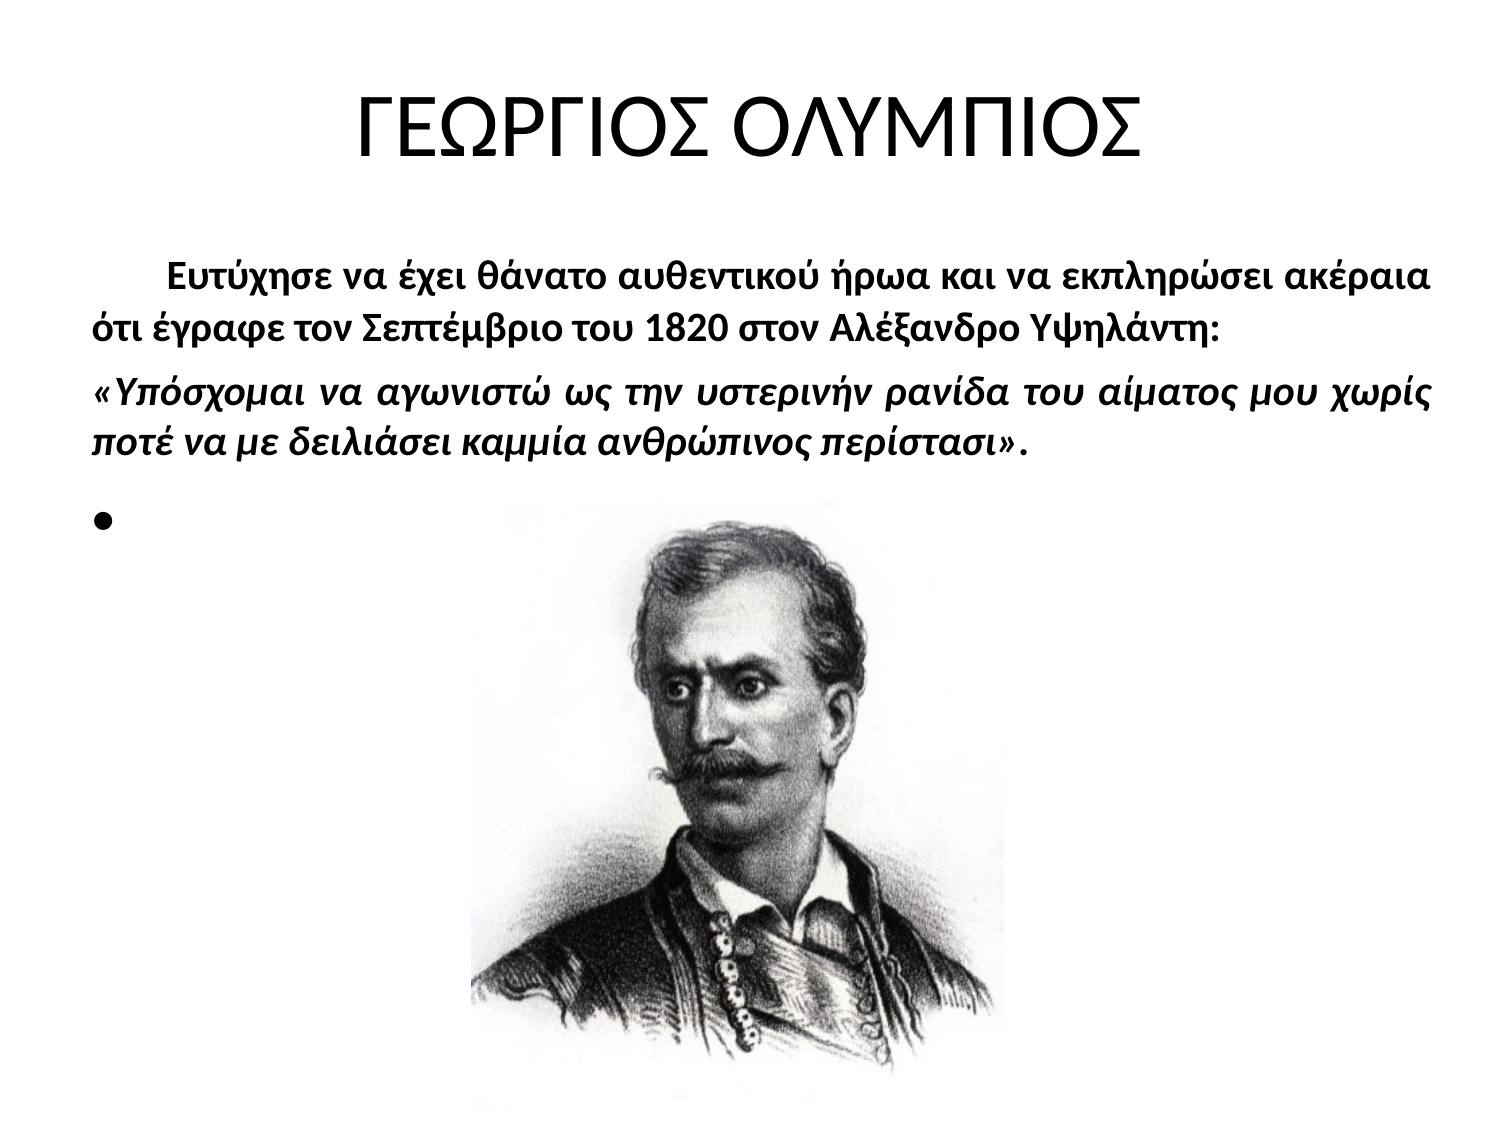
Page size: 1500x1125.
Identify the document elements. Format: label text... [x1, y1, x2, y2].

picture [471, 503, 1004, 1108]
title ΓΕΩΡΓΙΟΣ ΟΛΥΜΠΙΟΣ [75, 30, 1426, 209]
list Ευτύχησε να έχει θάνατο αυθεντικού ήρωα και να εκπληρώσει ακέραια ότι έγραφε τον Σεπτέμβριο του 1820 στον Αλέξανδρο Υψηλάντη: «Υπόσχομαι να αγωνιστώ ως την υστερινήν ρανίδα του αίματος μου χωρίς ποτέ να με δειλιάσει καμμία ανθρώπινος περίστασι». [76, 231, 1447, 539]
